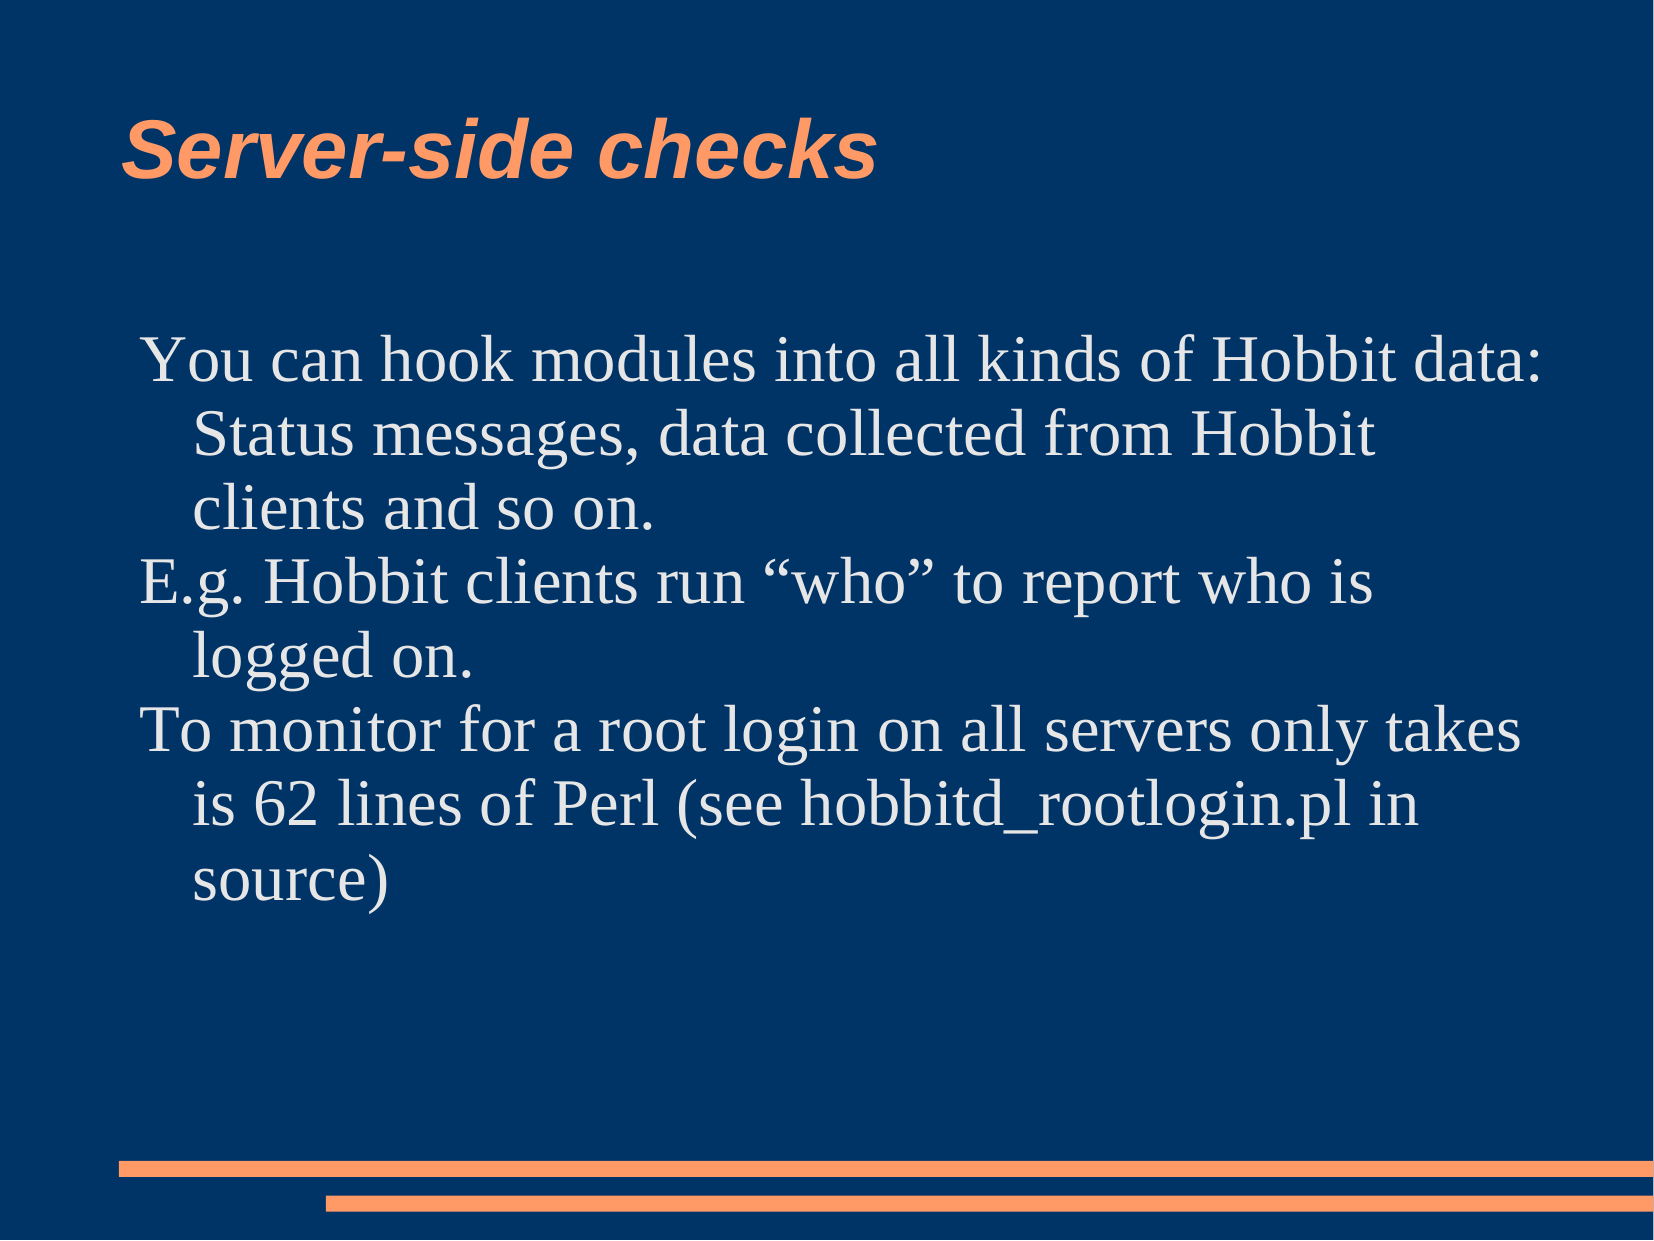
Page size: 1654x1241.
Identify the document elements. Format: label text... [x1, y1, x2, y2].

list You can hook modules into all kinds of Hobbit data: Status messages, data collected from Hobbit clients and so on. E.g. Hobbit clients run “who” to report who is logged on. To monitor for a root login on all servers only takes is 62 lines of Perl (see hobbitd_rootlogin.pl in source) [121, 322, 1561, 1133]
title Server-side checks [121, 46, 1534, 254]
